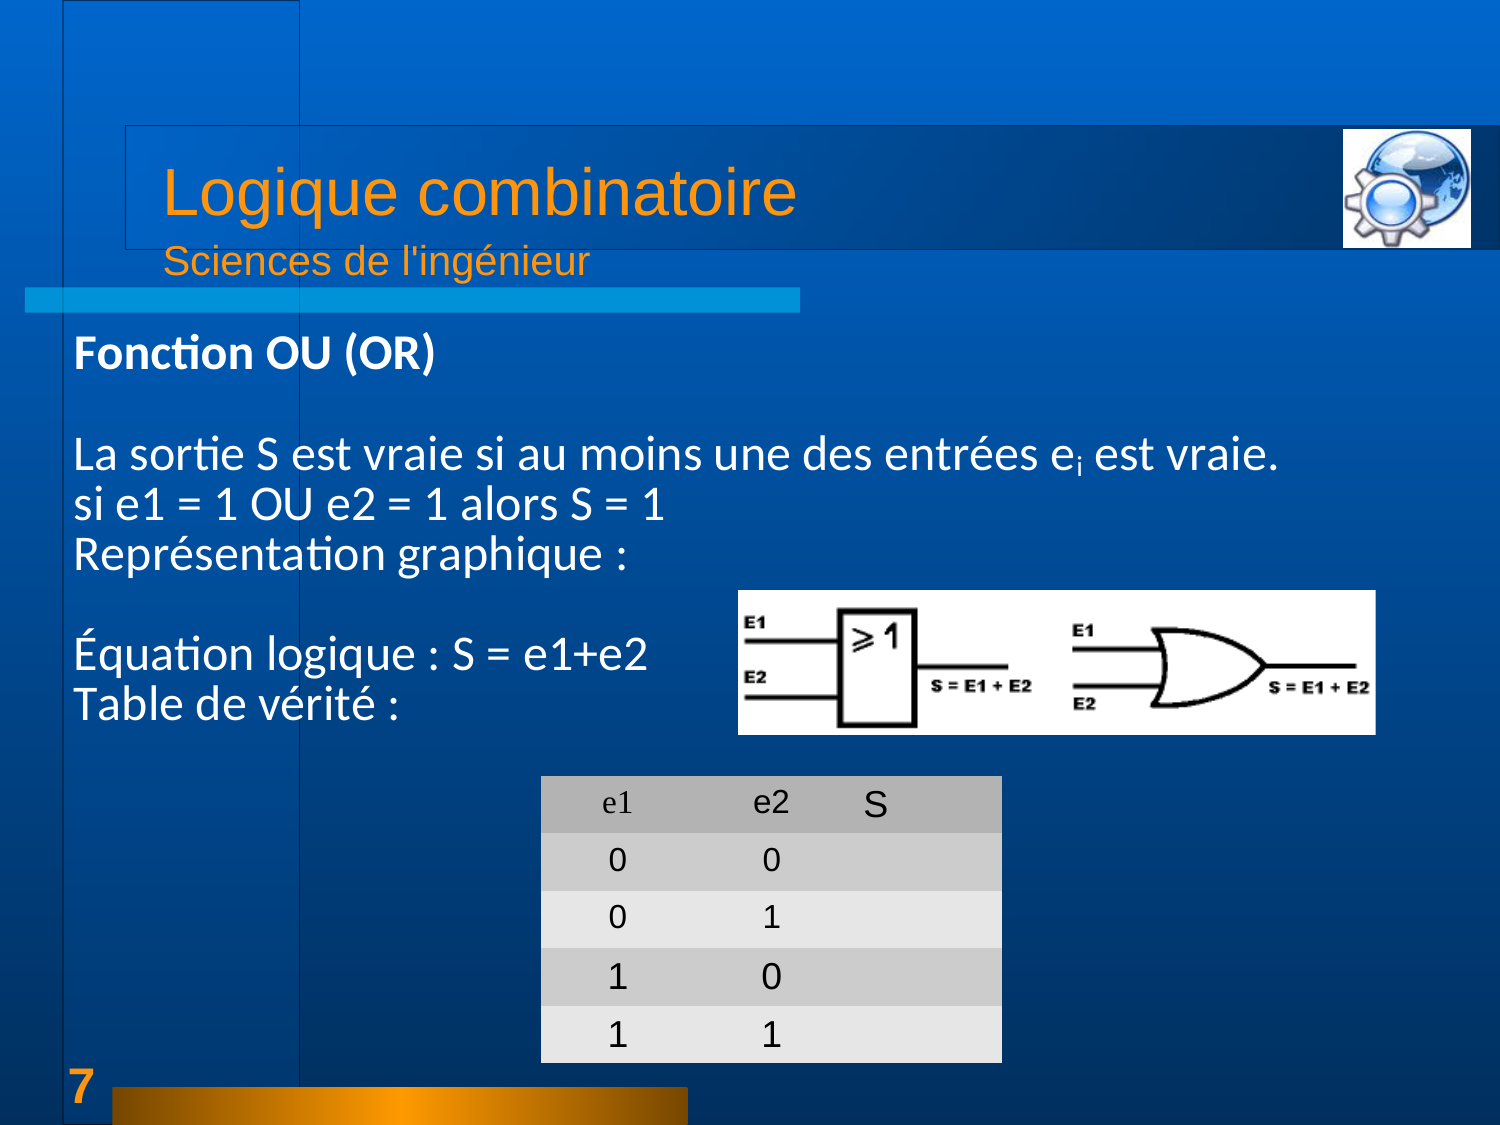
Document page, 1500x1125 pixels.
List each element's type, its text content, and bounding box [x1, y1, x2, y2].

table_cell [849, 833, 1002, 891]
table_cell [849, 1006, 1002, 1063]
table_cell 1 [541, 1006, 695, 1063]
table_header S [849, 776, 1002, 833]
table_cell 1 [695, 891, 849, 948]
table_cell 1 [695, 1006, 849, 1063]
table_cell 0 [695, 833, 849, 891]
table_cell 0 [541, 833, 695, 891]
table_cell [849, 891, 1002, 948]
picture [738, 590, 1376, 735]
table_cell 0 [695, 948, 849, 1006]
table_cell [849, 948, 1002, 1006]
table_header e1 [541, 776, 695, 833]
table_cell 0 [541, 891, 695, 948]
table_header e2 [695, 776, 849, 833]
text_box Fonction OU (OR) La sortie S est vraie si au moins une des entrées ei est vraie. si e1 = 1 OU e2 = 1 alors S = 1 Représentation graphique : Équation logique : S = e1+e2 Table de vérité : [59, 325, 1388, 890]
table_cell 1 [541, 948, 695, 1006]
picture [1343, 129, 1471, 248]
